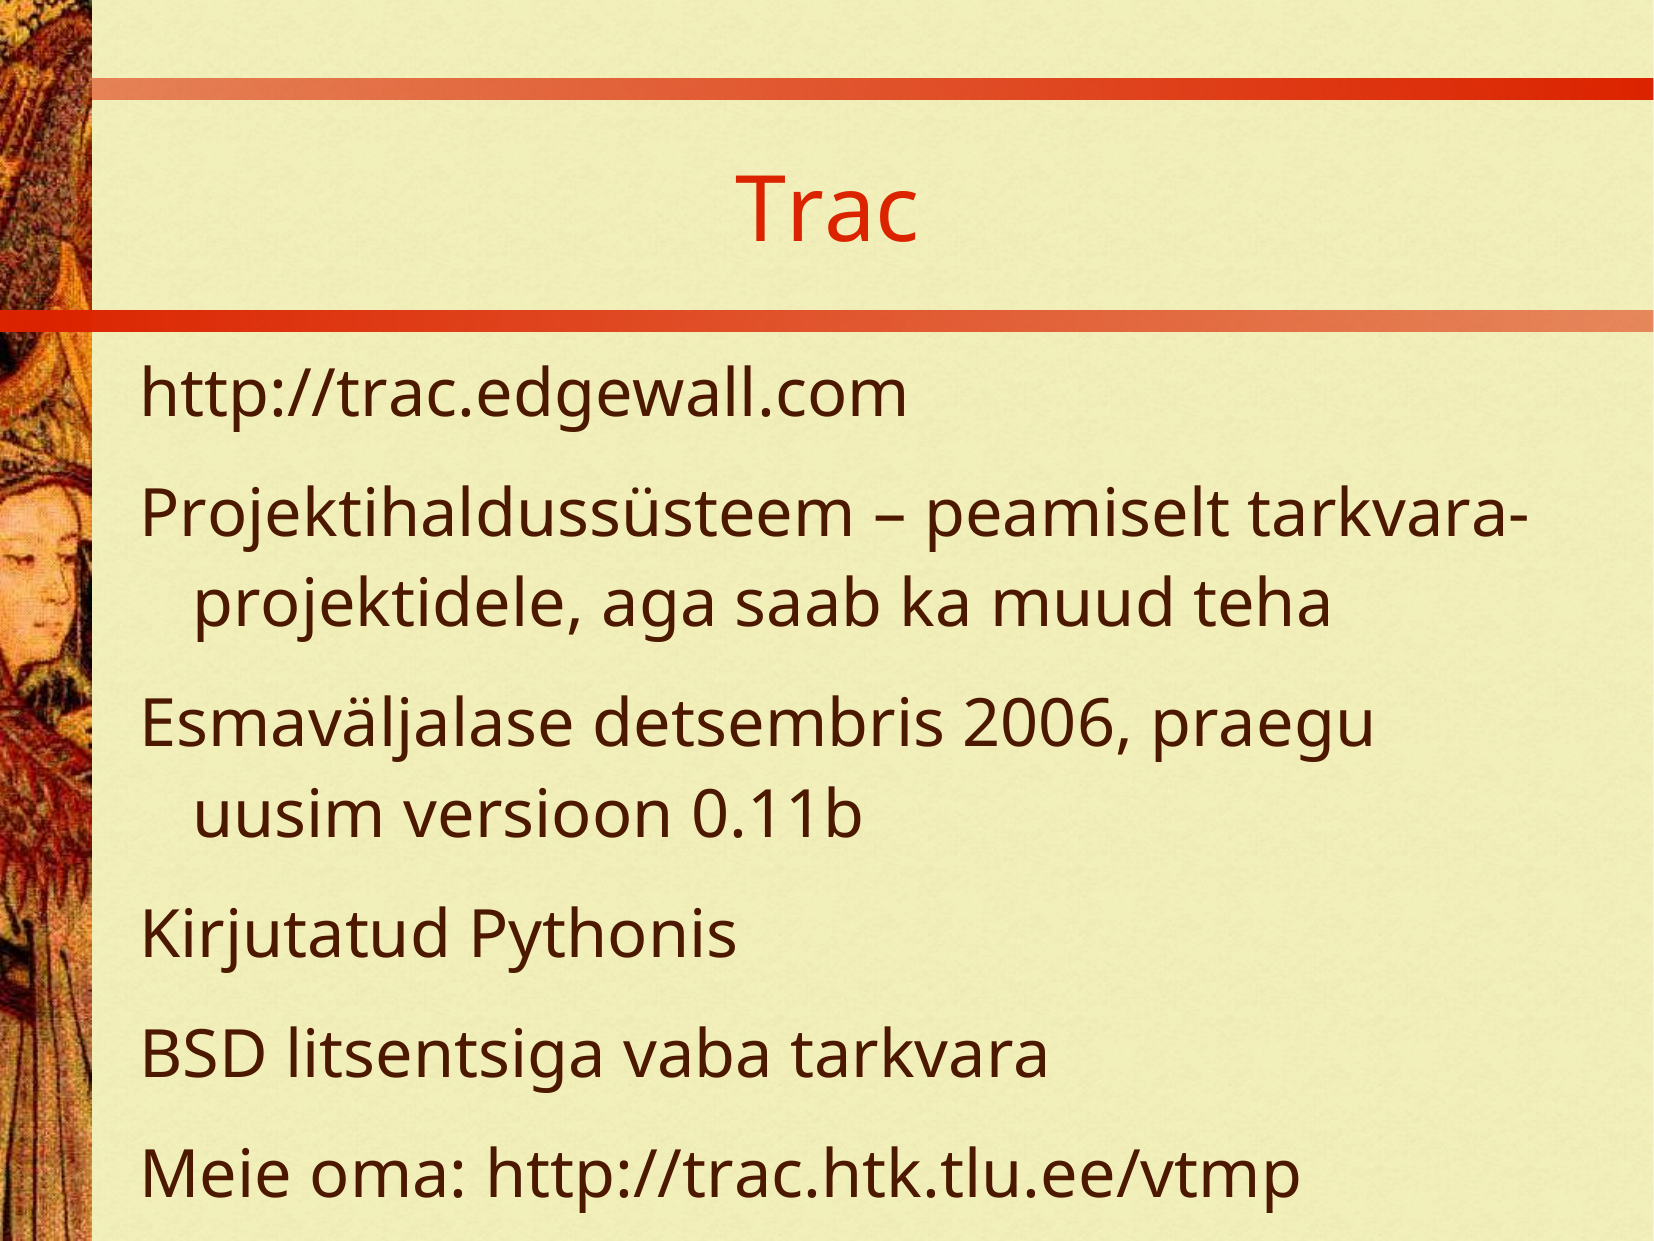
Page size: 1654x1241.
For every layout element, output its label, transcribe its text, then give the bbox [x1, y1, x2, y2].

picture [0, 0, 1654, 310]
list http://trac.edgewall.com Projektihaldussüsteem – peamiselt tarkvara-projektidele, aga saab ka muud teha Esmaväljalase detsembris 2006, praegu uusim versioon 0.11b Kirjutatud Pythonis BSD litsentsiga vaba tarkvara Meie oma: http://trac.htk.tlu.ee/vtmp [121, 344, 1534, 1127]
picture [0, 332, 1654, 1241]
title Trac [121, 102, 1534, 311]
